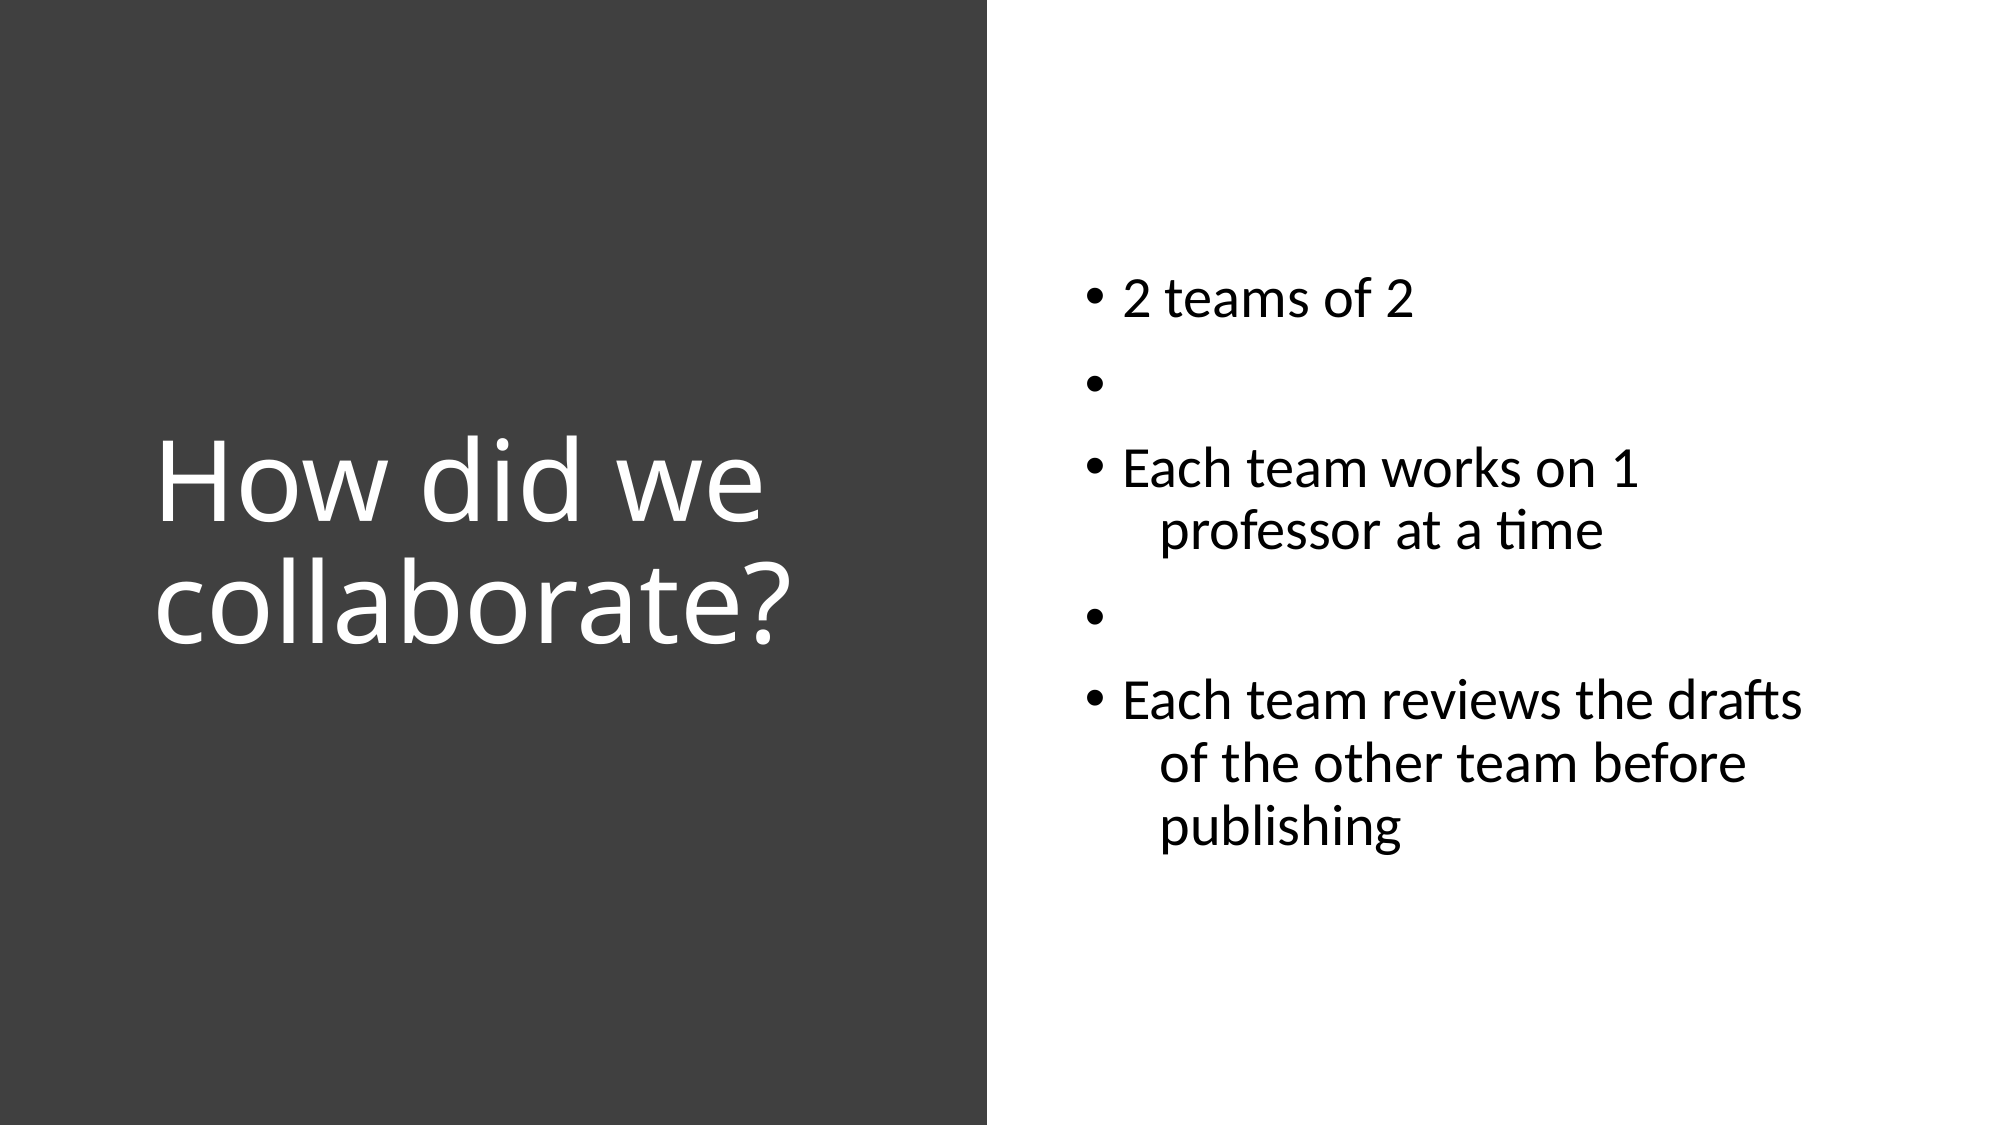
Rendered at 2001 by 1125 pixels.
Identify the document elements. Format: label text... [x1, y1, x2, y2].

list 2 teams of 2 Each team works on 1 professor at a time Each team reviews the drafts of the other team before publishing [1069, 118, 1863, 1007]
title How did we collaborate? [137, 101, 925, 991]
text_box [0, 0, 987, 1125]
